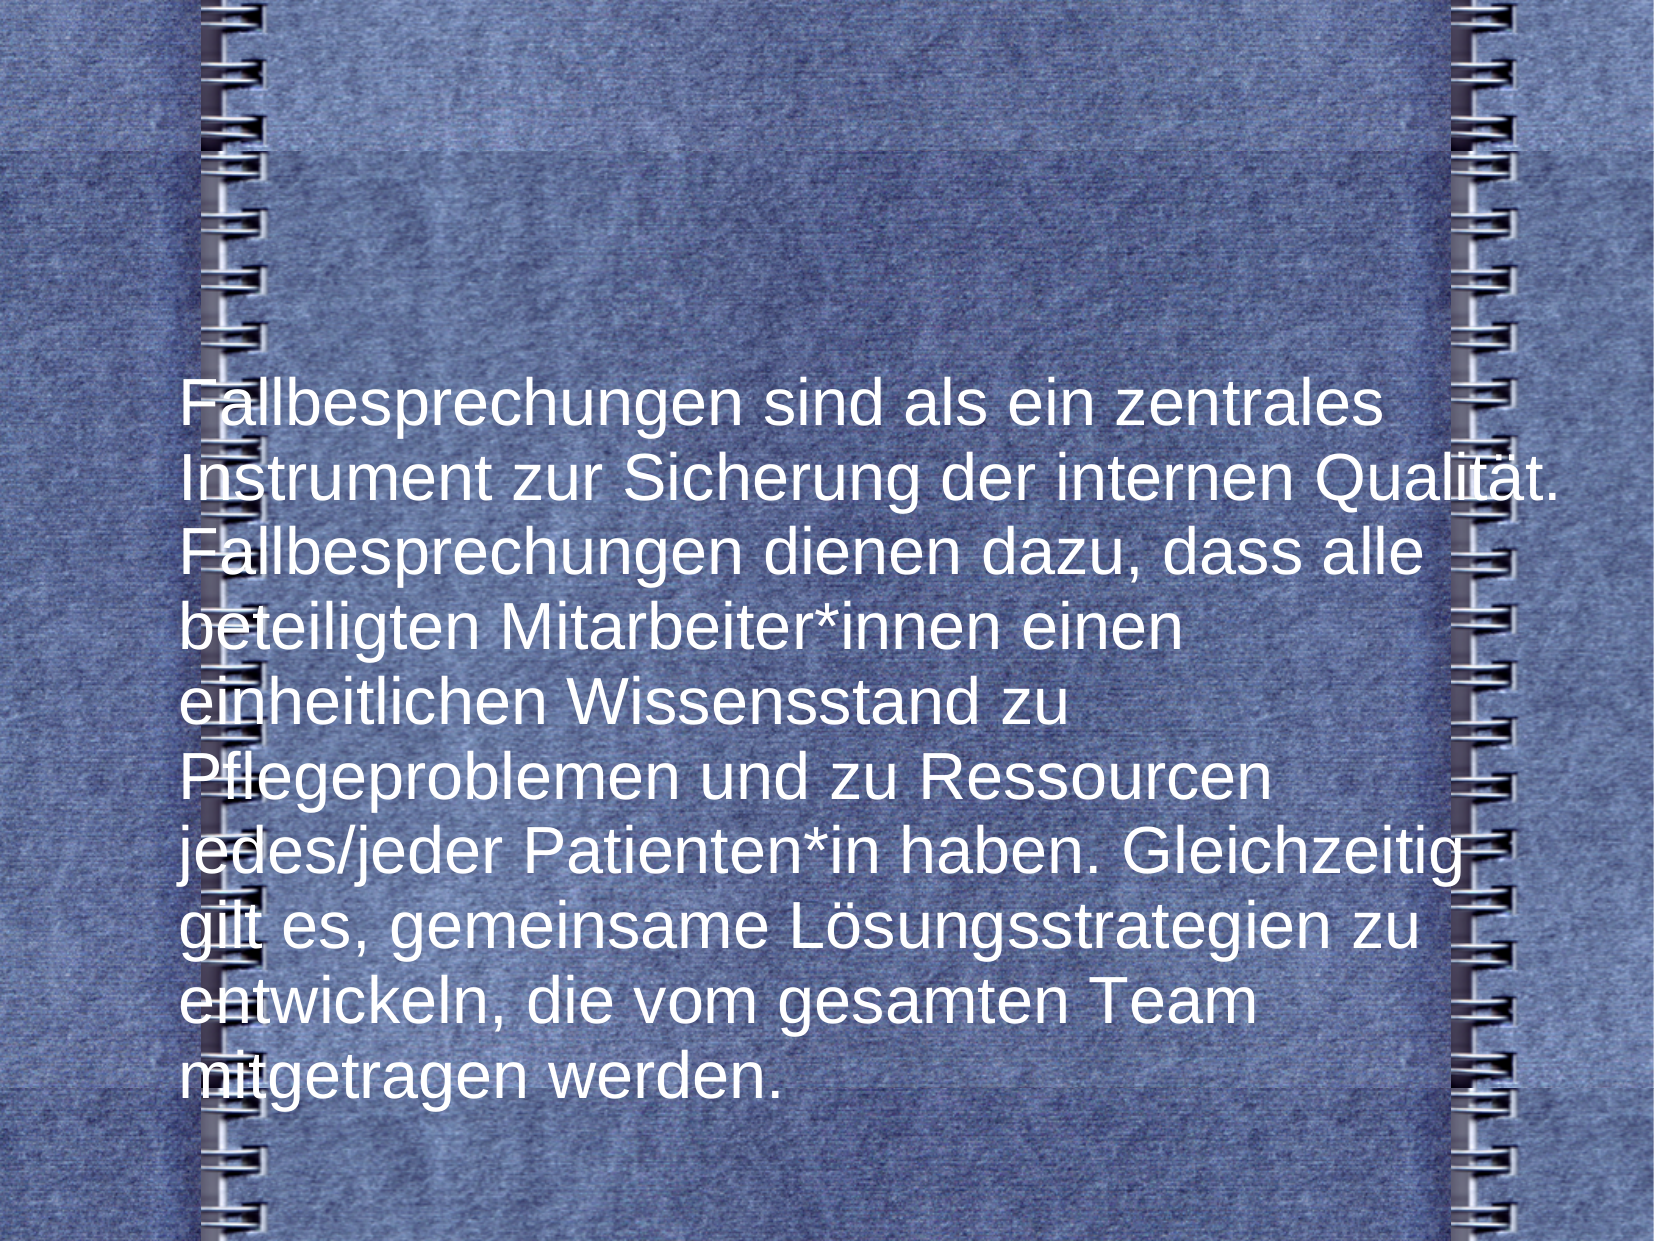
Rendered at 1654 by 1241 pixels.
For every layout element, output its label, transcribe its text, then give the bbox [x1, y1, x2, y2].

list Fallbesprechungen sind als ein zentrales Instrument zur Sicherung der internen Qualität. Fallbesprechungen dienen dazu, dass alle beteiligten Mitarbeiter*innen einen einheitlichen Wissensstand zu Pflegeproblemen und zu Ressourcen jedes/jeder Patienten*in haben. Gleichzeitig gilt es, gemeinsame Lösungsstrategien zu entwickeln, die vom gesamten Team mitgetragen werden. [178, 364, 1570, 1147]
picture [0, 0, 1654, 1241]
